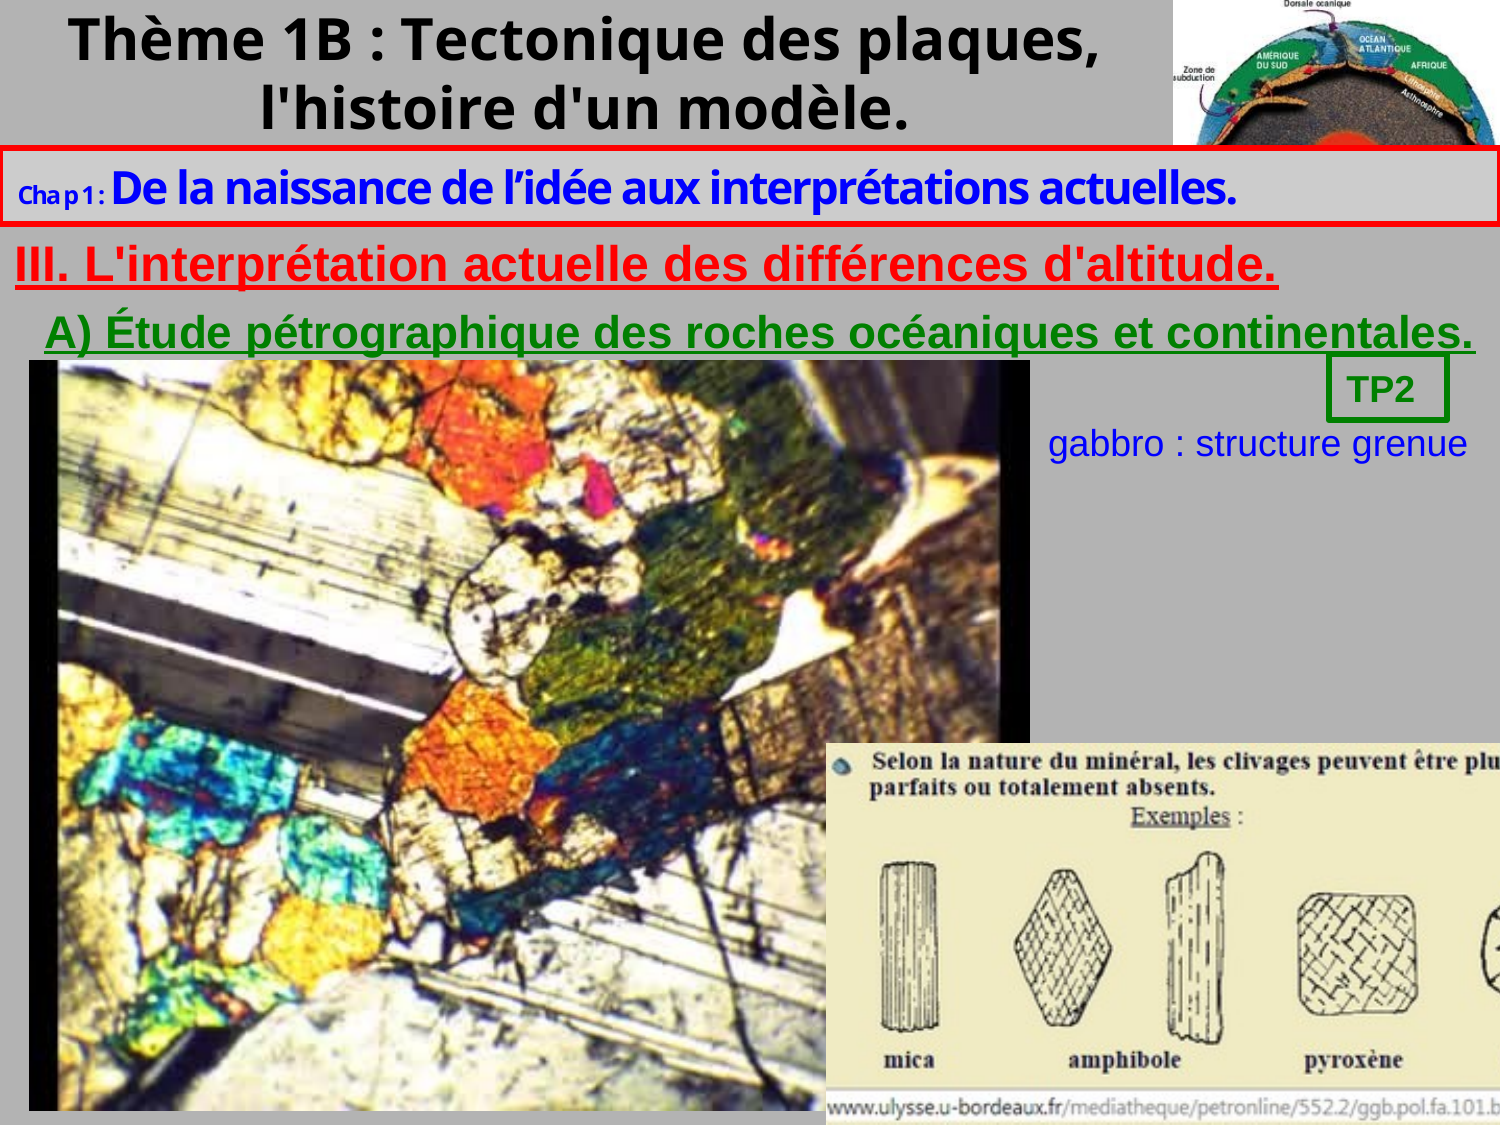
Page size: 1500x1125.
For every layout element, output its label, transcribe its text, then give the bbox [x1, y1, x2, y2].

picture [29, 360, 1500, 1125]
text_box A) Étude pétrographique des roches océaniques et continentales. [29, 295, 1500, 366]
picture [1173, 0, 1500, 147]
text_box gabbro : structure grenue [1033, 411, 1500, 472]
text_box Thème 1B : Tectonique des plaques, l'histoire d'un modèle. [0, 0, 1173, 147]
text_box TP2 [1328, 354, 1447, 411]
text_box Cha p 1 : De la naissance de l’idée aux interprétations actuelles. [0, 147, 1500, 224]
text_box III. L'interprétation actuelle des différences d'altitude. [0, 224, 1418, 300]
